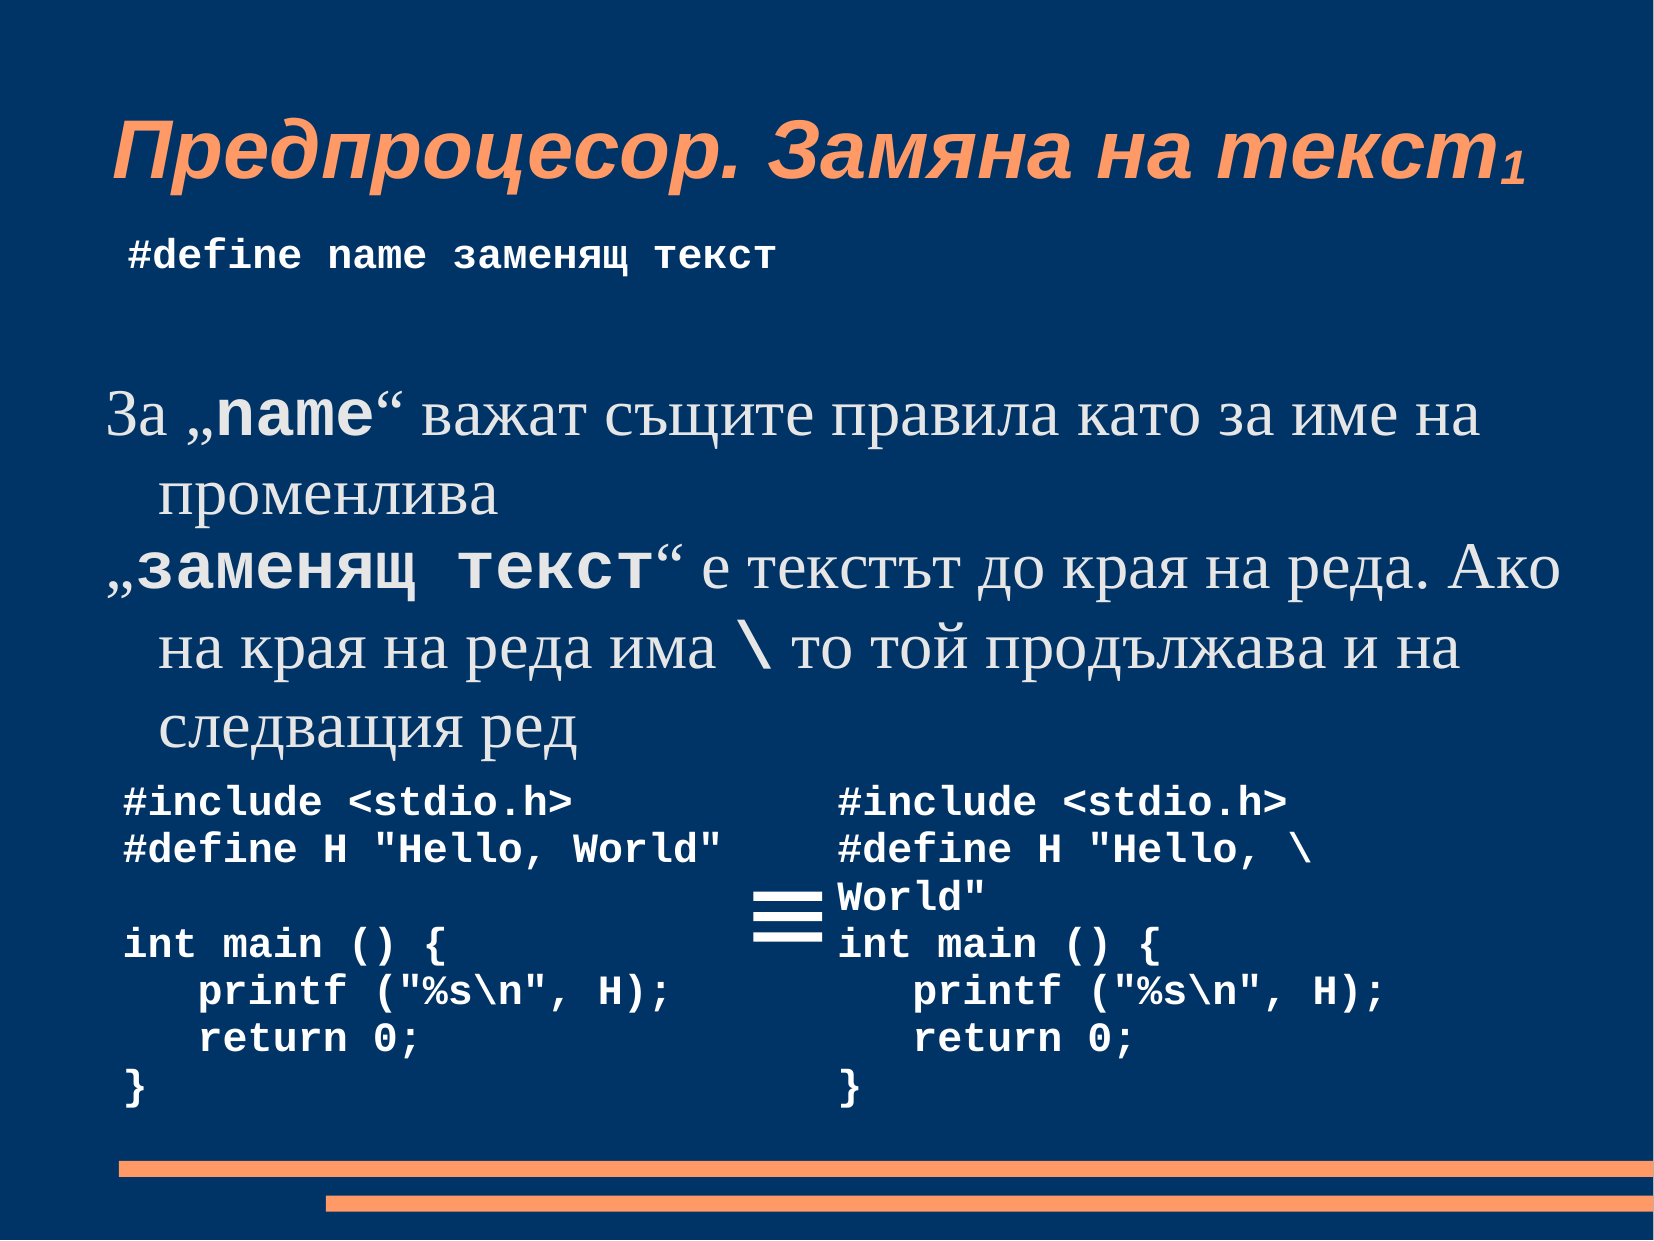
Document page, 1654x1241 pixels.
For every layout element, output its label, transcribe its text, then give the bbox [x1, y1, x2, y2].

text_box #define name заменящ текст [112, 226, 1511, 338]
text_box #include <stdio.h> #define H "Hello, \ World" int main () { printf ("%s\n", H); return 0; } [822, 773, 1458, 1171]
title Предпроцесор. Замяна на текст1 [106, 46, 1534, 254]
text_box #include <stdio.h> #define H "Hello, World" int main () { printf ("%s\n", H); return 0; } [107, 798, 743, 1171]
text_box  [728, 863, 878, 1133]
list За „name“ важат същите правила като за име на променлива „заменящ текст“ е текстът до края на реда. Ако на края на реда има \ то той продължава и на следващия ред [87, 375, 1621, 798]
